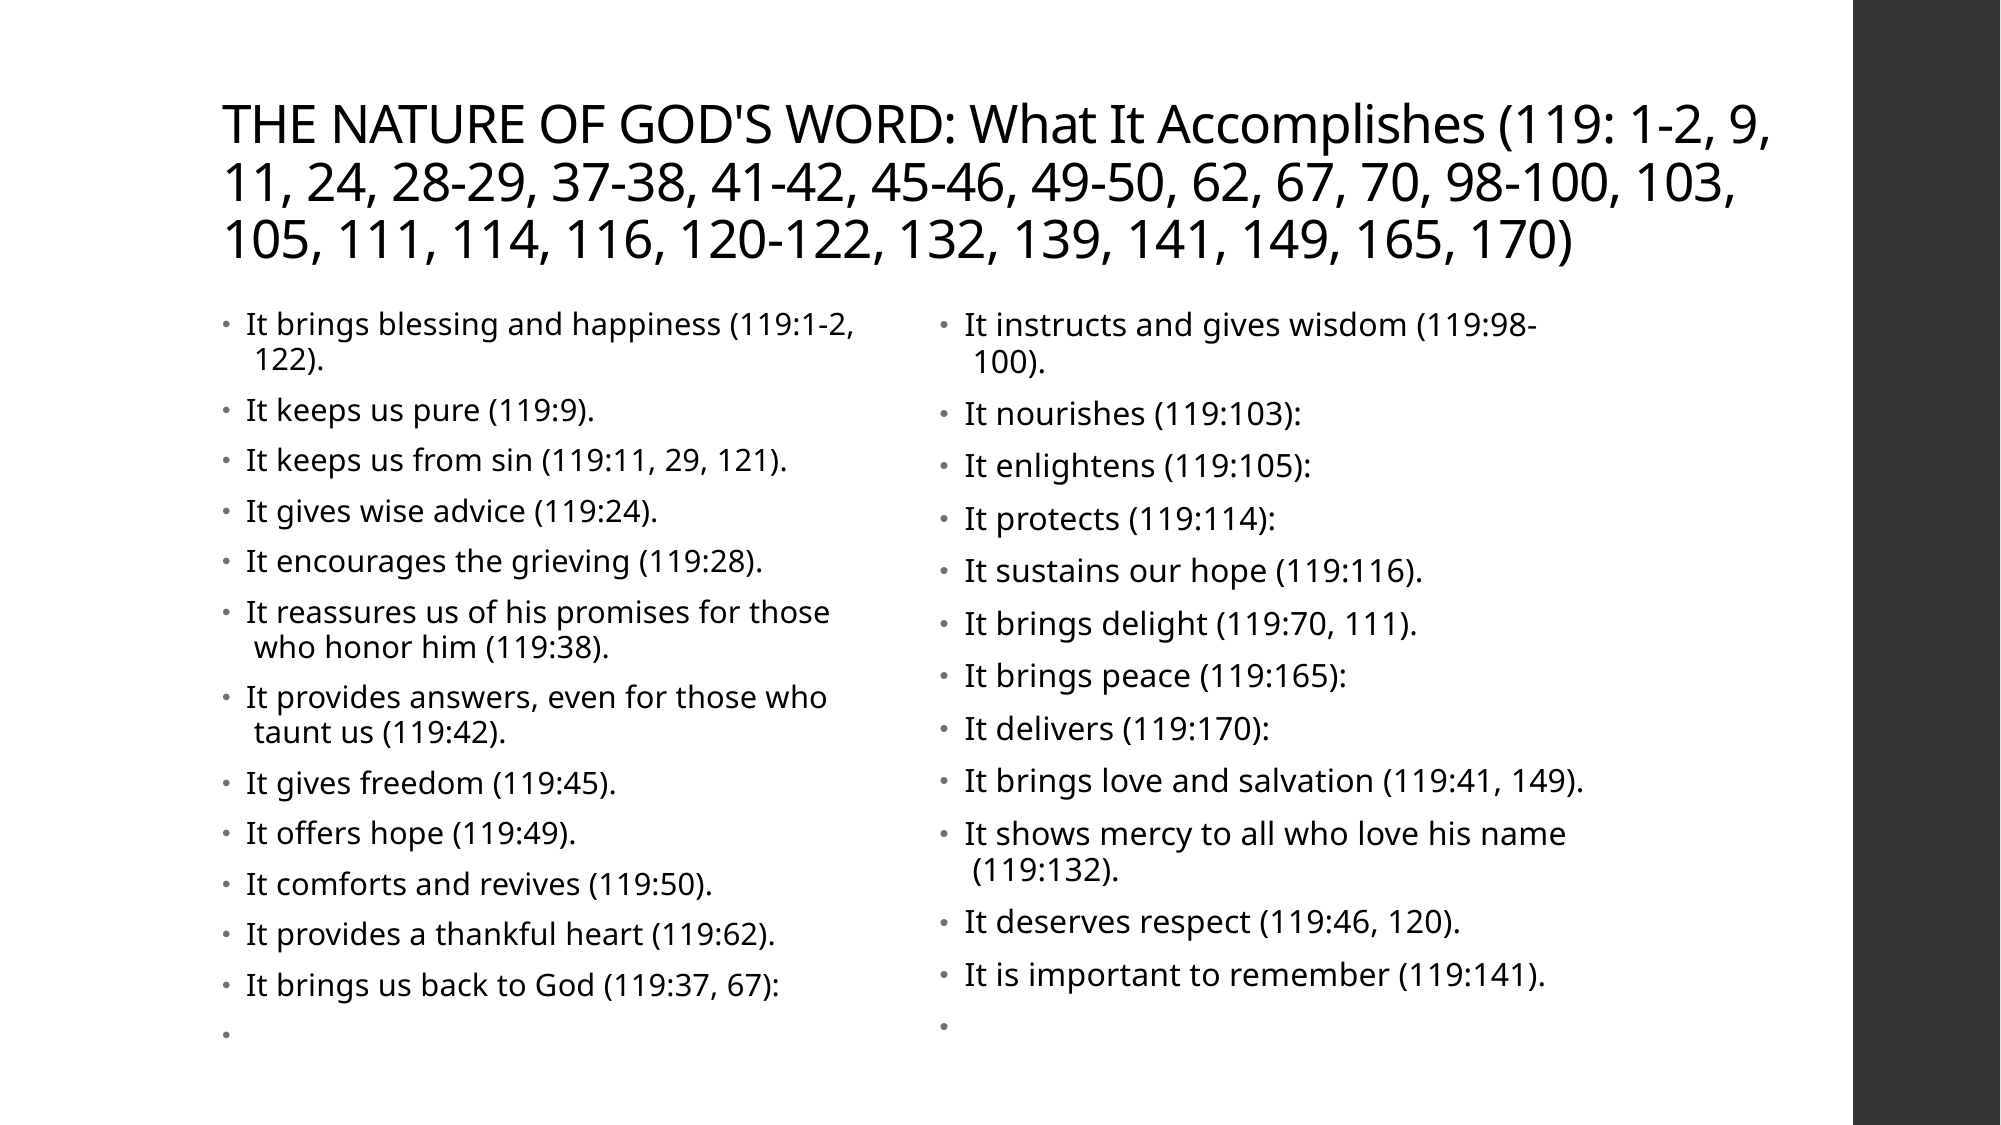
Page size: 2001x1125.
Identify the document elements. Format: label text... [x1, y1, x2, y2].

list It brings blessing and happiness (119:1-2, 122). It keeps us pure (119:9). It keeps us from sin (119:11, 29, 121). It gives wise advice (119:24). It encourages the grieving (119:28). It reassures us of his promises for those who honor him (119:38). It provides answers, even for those who taunt us (119:42). It gives freedom (119:45). It offers hope (119:49). It comforts and revives (119:50). It provides a thankful heart (119:62). It brings us back to God (119:37, 67): [207, 299, 900, 1014]
list It instructs and gives wisdom (119:98-100). It nourishes (119:103): It enlightens (119:105): It protects (119:114): It sustains our hope (119:116). It brings delight (119:70, 111). It brings peace (119:165): It delivers (119:170): It brings love and salvation (119:41, 149). It shows mercy to all who love his name (119:132). It deserves respect (119:46, 120). It is important to remember (119:141). [924, 299, 1617, 1014]
title THE NATURE OF GOD'S WORD: What It Accomplishes (119: 1-2, 9, 11, 24, 28-29, 37-38, 41-42, 45-46, 49-50, 62, 67, 70, 98-100, 103, 105, 111, 114, 116, 120-122, 132, 139, 141, 149, 165, 170) [206, 60, 1797, 278]
